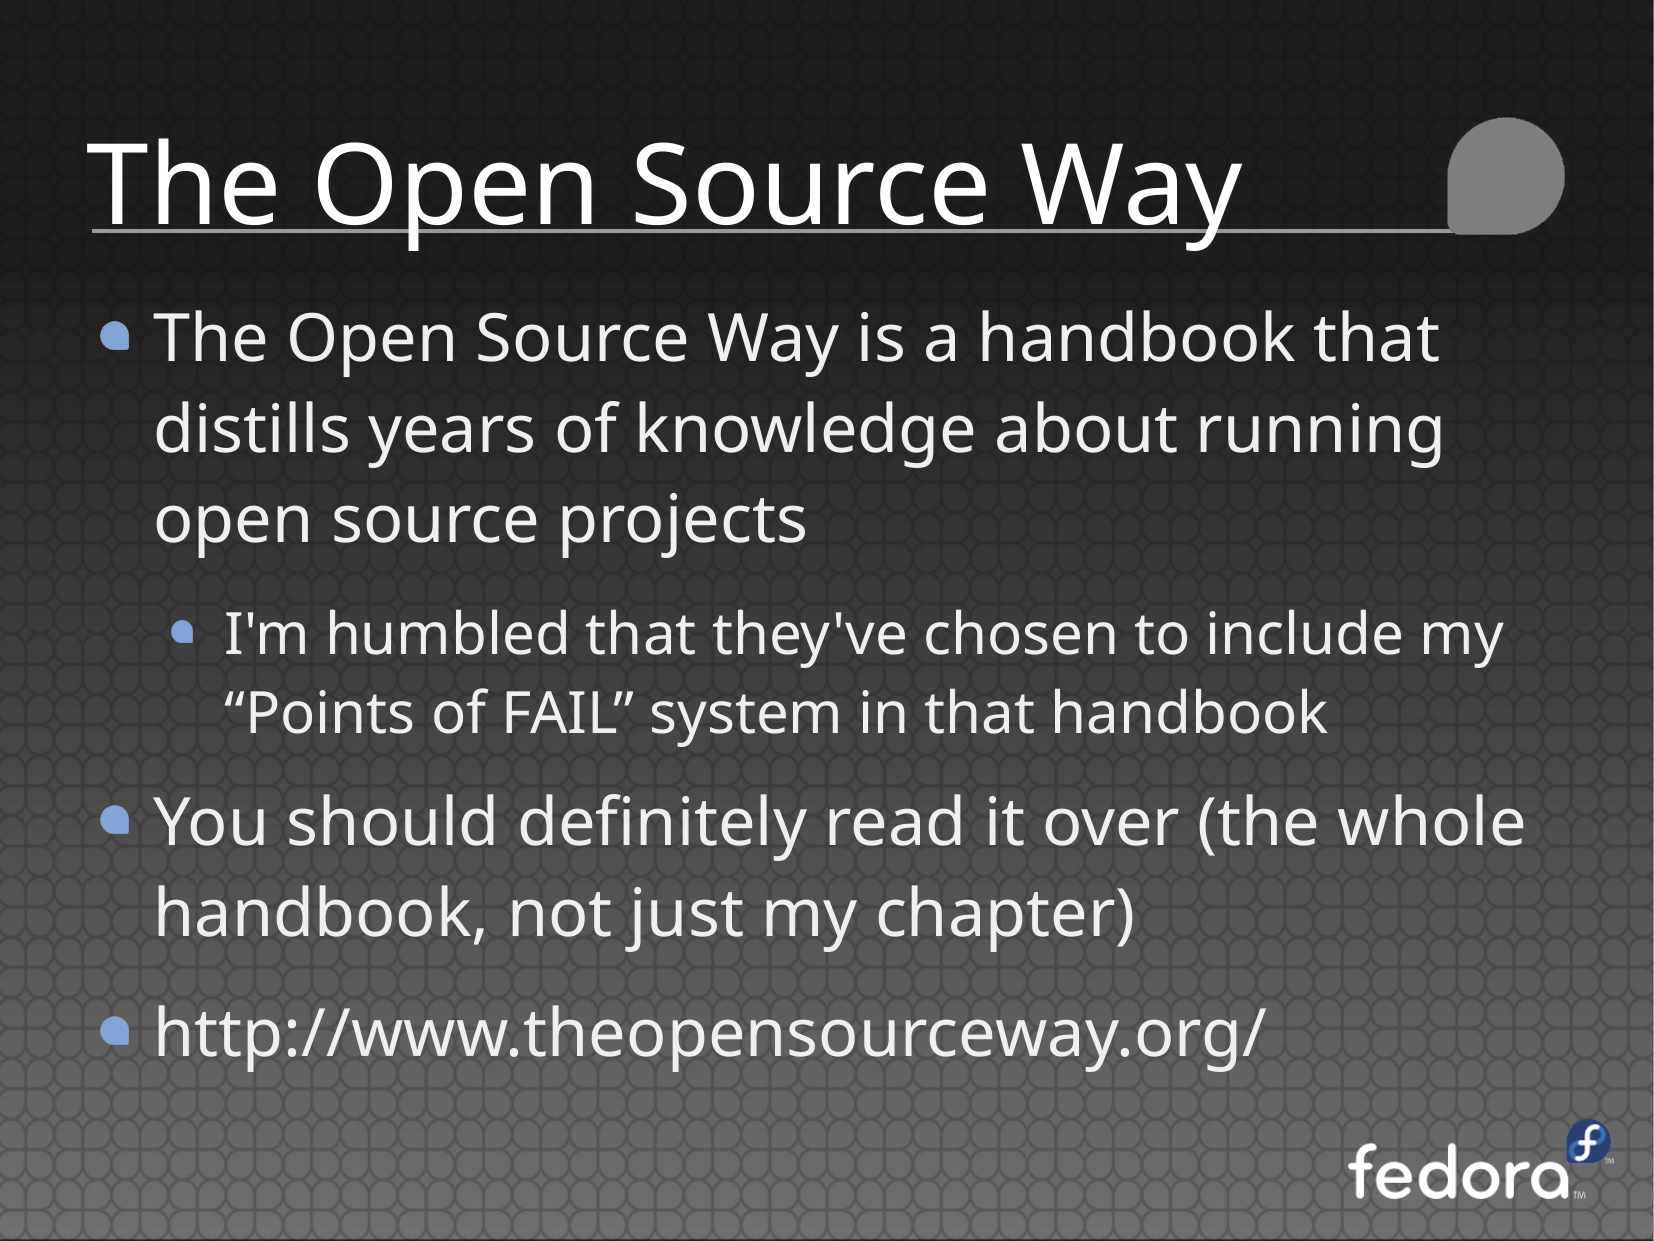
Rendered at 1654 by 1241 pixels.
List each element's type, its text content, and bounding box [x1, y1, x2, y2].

list The Open Source Way is a handbook that distills years of knowledge about running open source projects I'm humbled that they've chosen to include my “Points of FAIL” system in that handbook You should definitely read it over (the whole handbook, not just my chapter) http://www.theopensourceway.org/ [82, 290, 1571, 1109]
title The Open Source Way [86, 112, 1576, 249]
picture [0, 0, 1654, 1241]
